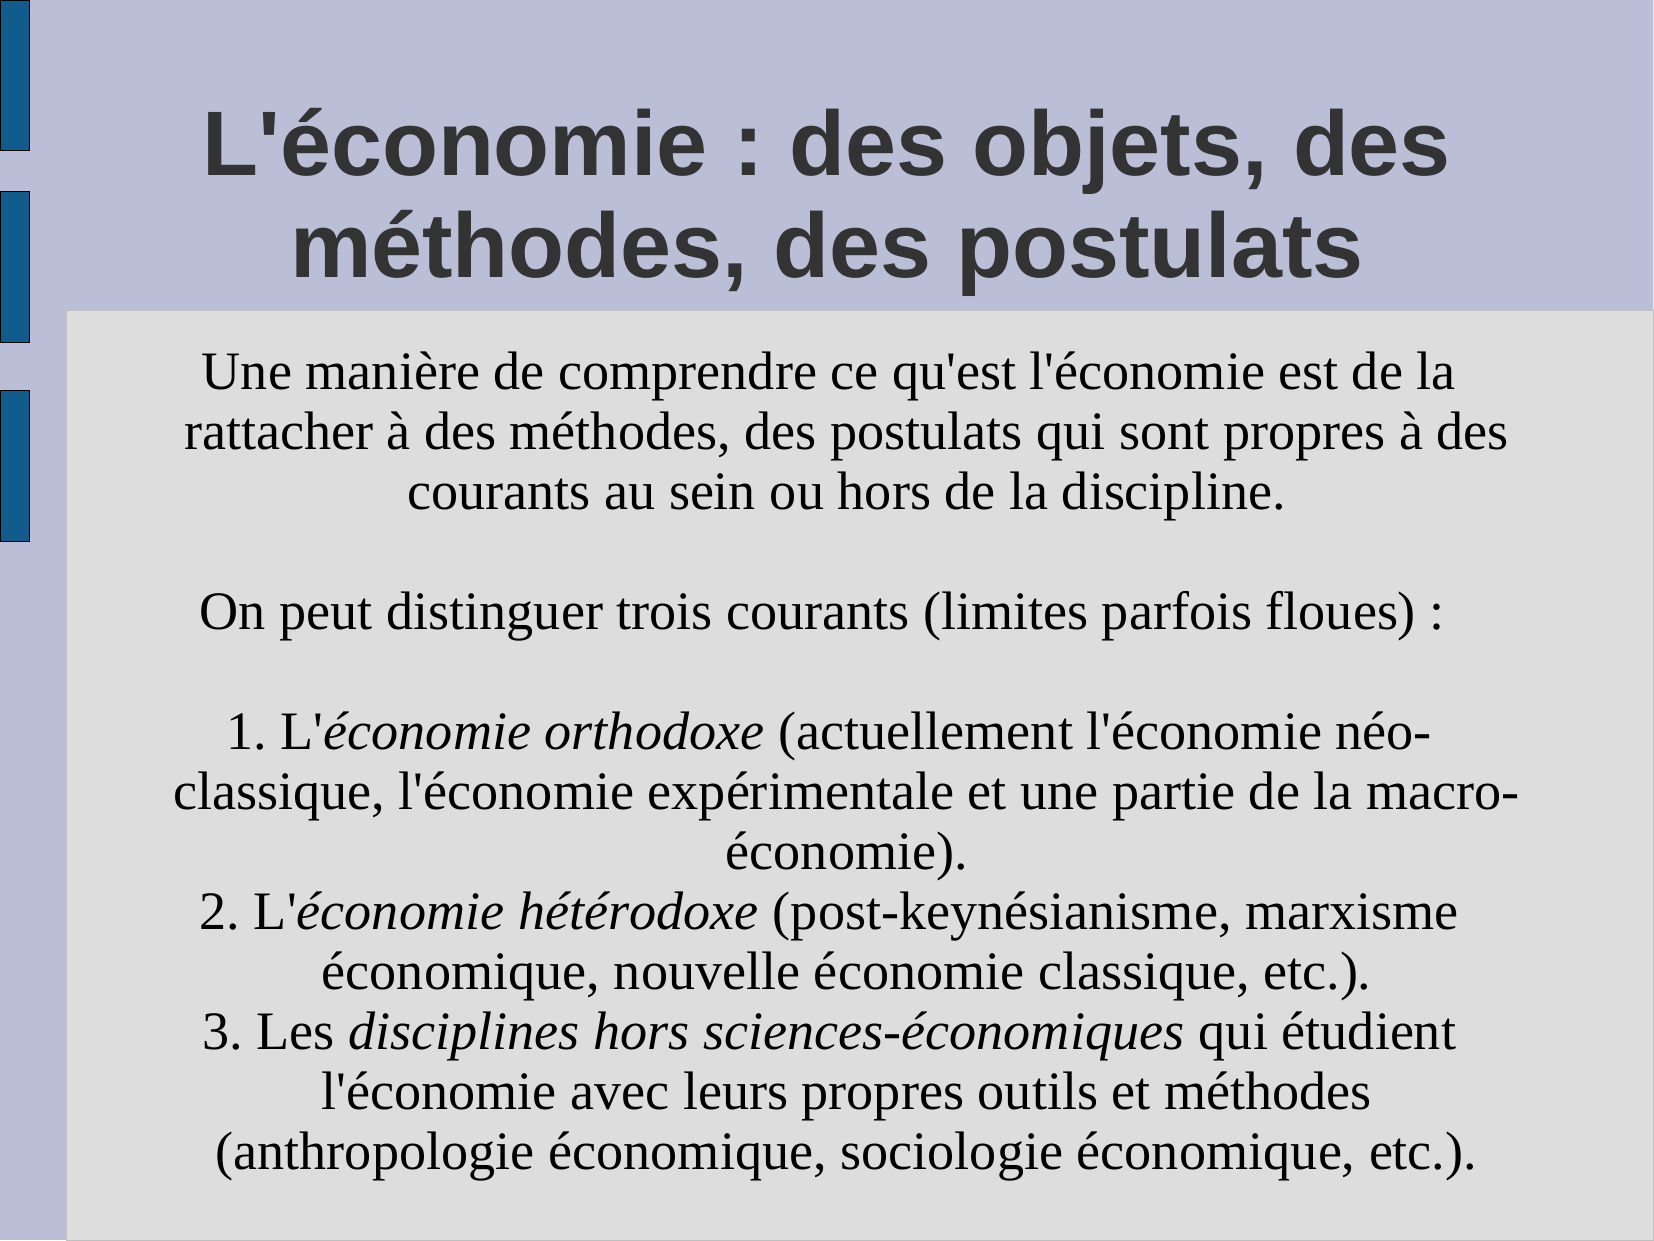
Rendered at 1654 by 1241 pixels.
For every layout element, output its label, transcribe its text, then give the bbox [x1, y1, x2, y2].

title L'économie : des objets, des méthodes, des postulats [121, 92, 1534, 298]
subtitle Une manière de comprendre ce qu'est l'économie est de la rattacher à des méthodes, des postulats qui sont propres à des courants au sein ou hors de la discipline. On peut distinguer trois courants (limites parfois floues) : 1. L'économie orthodoxe (actuellement l'économie néo-classique, l'économie expérimentale et une partie de la macro-économie). 2. L'économie hétérodoxe (post-keynésianisme, marxisme économique, nouvelle économie classique, etc.). 3. Les disciplines hors sciences-économiques qui étudient l'économie avec leurs propres outils et méthodes (anthropologie économique, sociologie économique, etc.). [123, 341, 1536, 1182]
